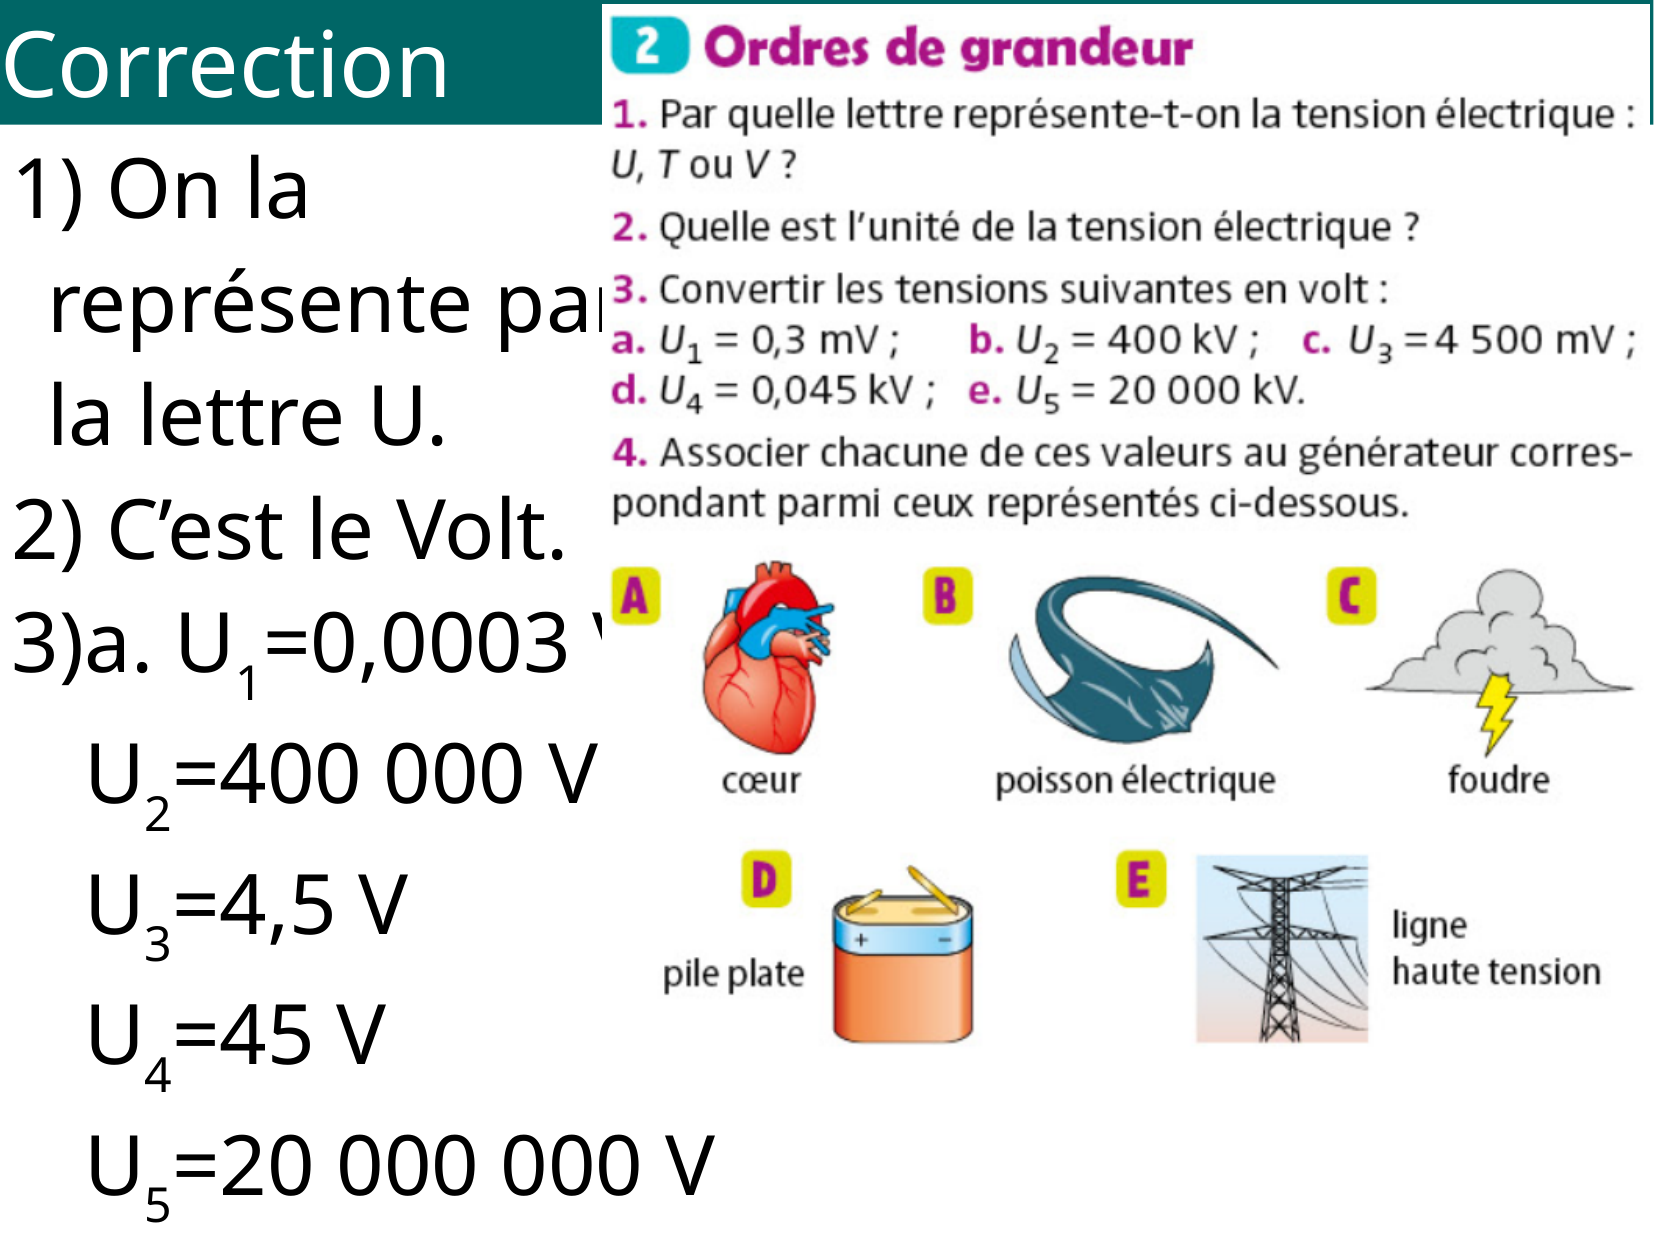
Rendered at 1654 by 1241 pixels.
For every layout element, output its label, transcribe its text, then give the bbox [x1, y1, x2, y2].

subtitle On la représente par la lettre U. C’est le Volt. a. U1=0,0003 V U2=400 000 V U3=4,5 V U4=45 V U5=20 000 000 V [11, 129, 1642, 1241]
title Correction [1650, 4, 1654, 120]
picture [602, 4, 1650, 1078]
title Correction [0, 4, 602, 120]
